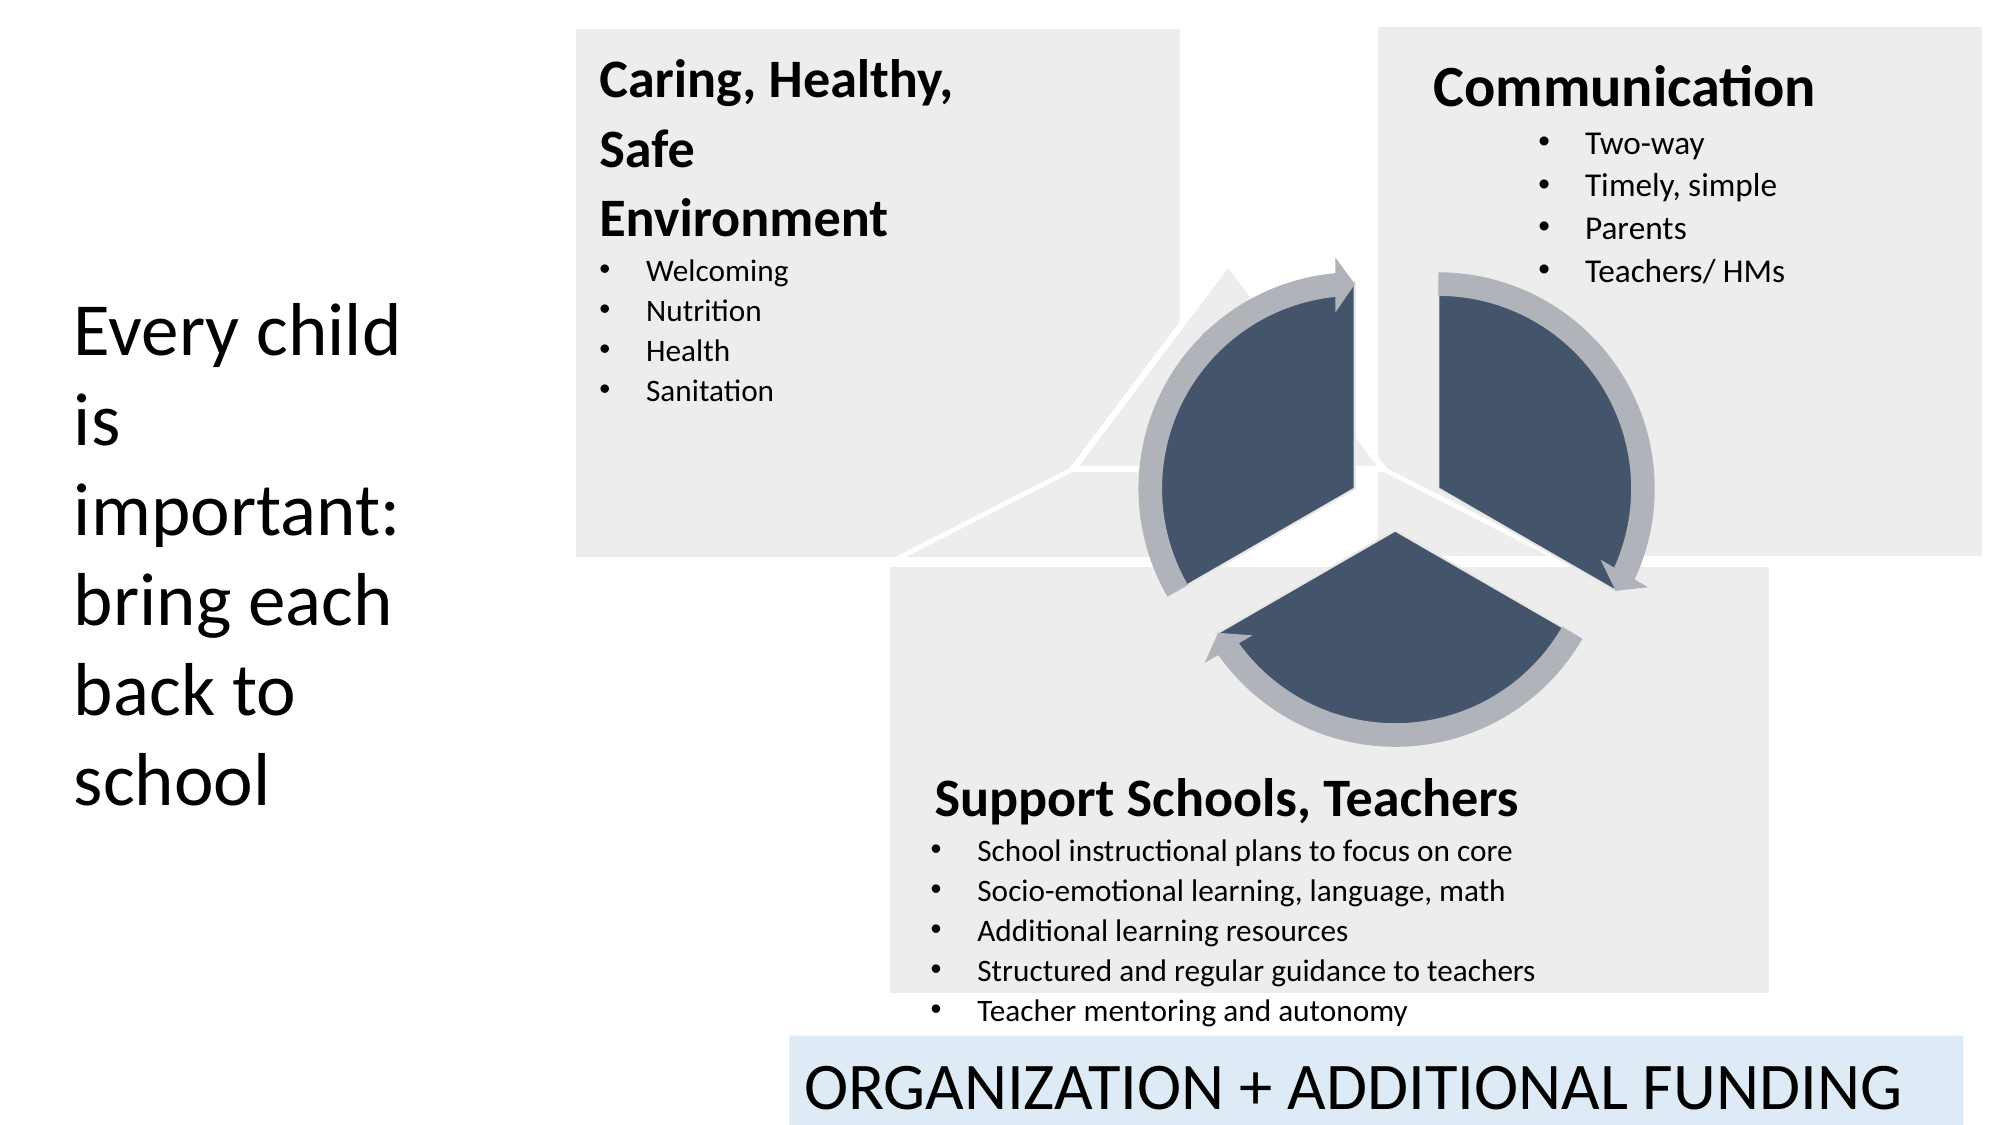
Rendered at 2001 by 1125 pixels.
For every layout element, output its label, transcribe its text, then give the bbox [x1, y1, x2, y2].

text_box Every child is important: bring each back to school [59, 273, 429, 829]
text_box ORGANIZATION + ADDITIONAL FUNDING [789, 1035, 1964, 1125]
text_box Support Schools, Teachers School instructional plans to focus on core Socio-emotional learning, language, math Additional learning resources Structured and regular guidance to teachers Teacher mentoring and autonomy [886, 750, 1568, 1035]
text_box Communication Two-way Timely, simple Parents Teachers/ HMs [1418, 35, 1878, 297]
text_box Caring, Healthy, Safe Environment Welcoming Nutrition Health Sanitation [584, 31, 1007, 416]
text_box [573, 25, 1985, 996]
picture [1150, 315, 1224, 416]
